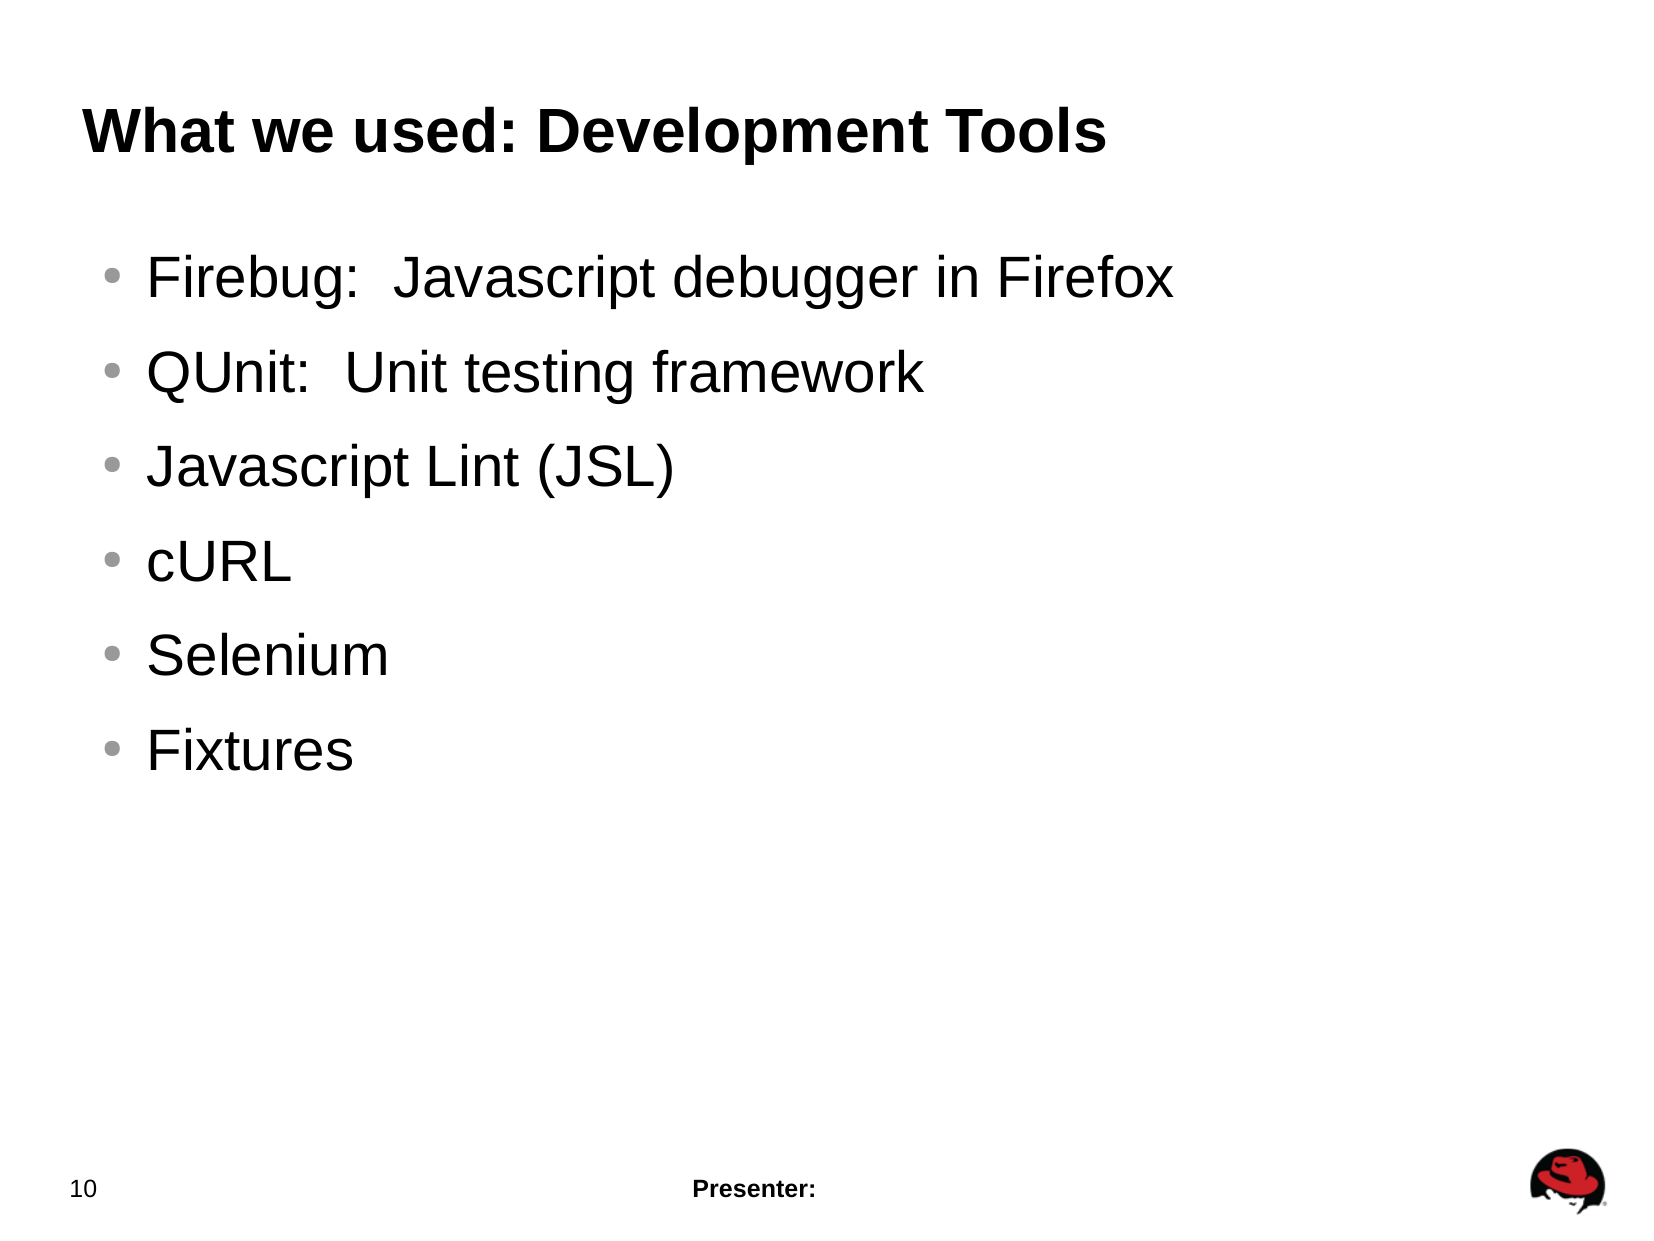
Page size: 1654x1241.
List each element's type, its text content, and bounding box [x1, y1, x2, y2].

title What we used: Development Tools [82, 37, 1571, 226]
picture [1529, 1146, 1613, 1224]
list Firebug: Javascript debugger in Firefox QUnit: Unit testing framework Javascript Lint (JSL) cURL Selenium Fixtures [86, 244, 1576, 1039]
